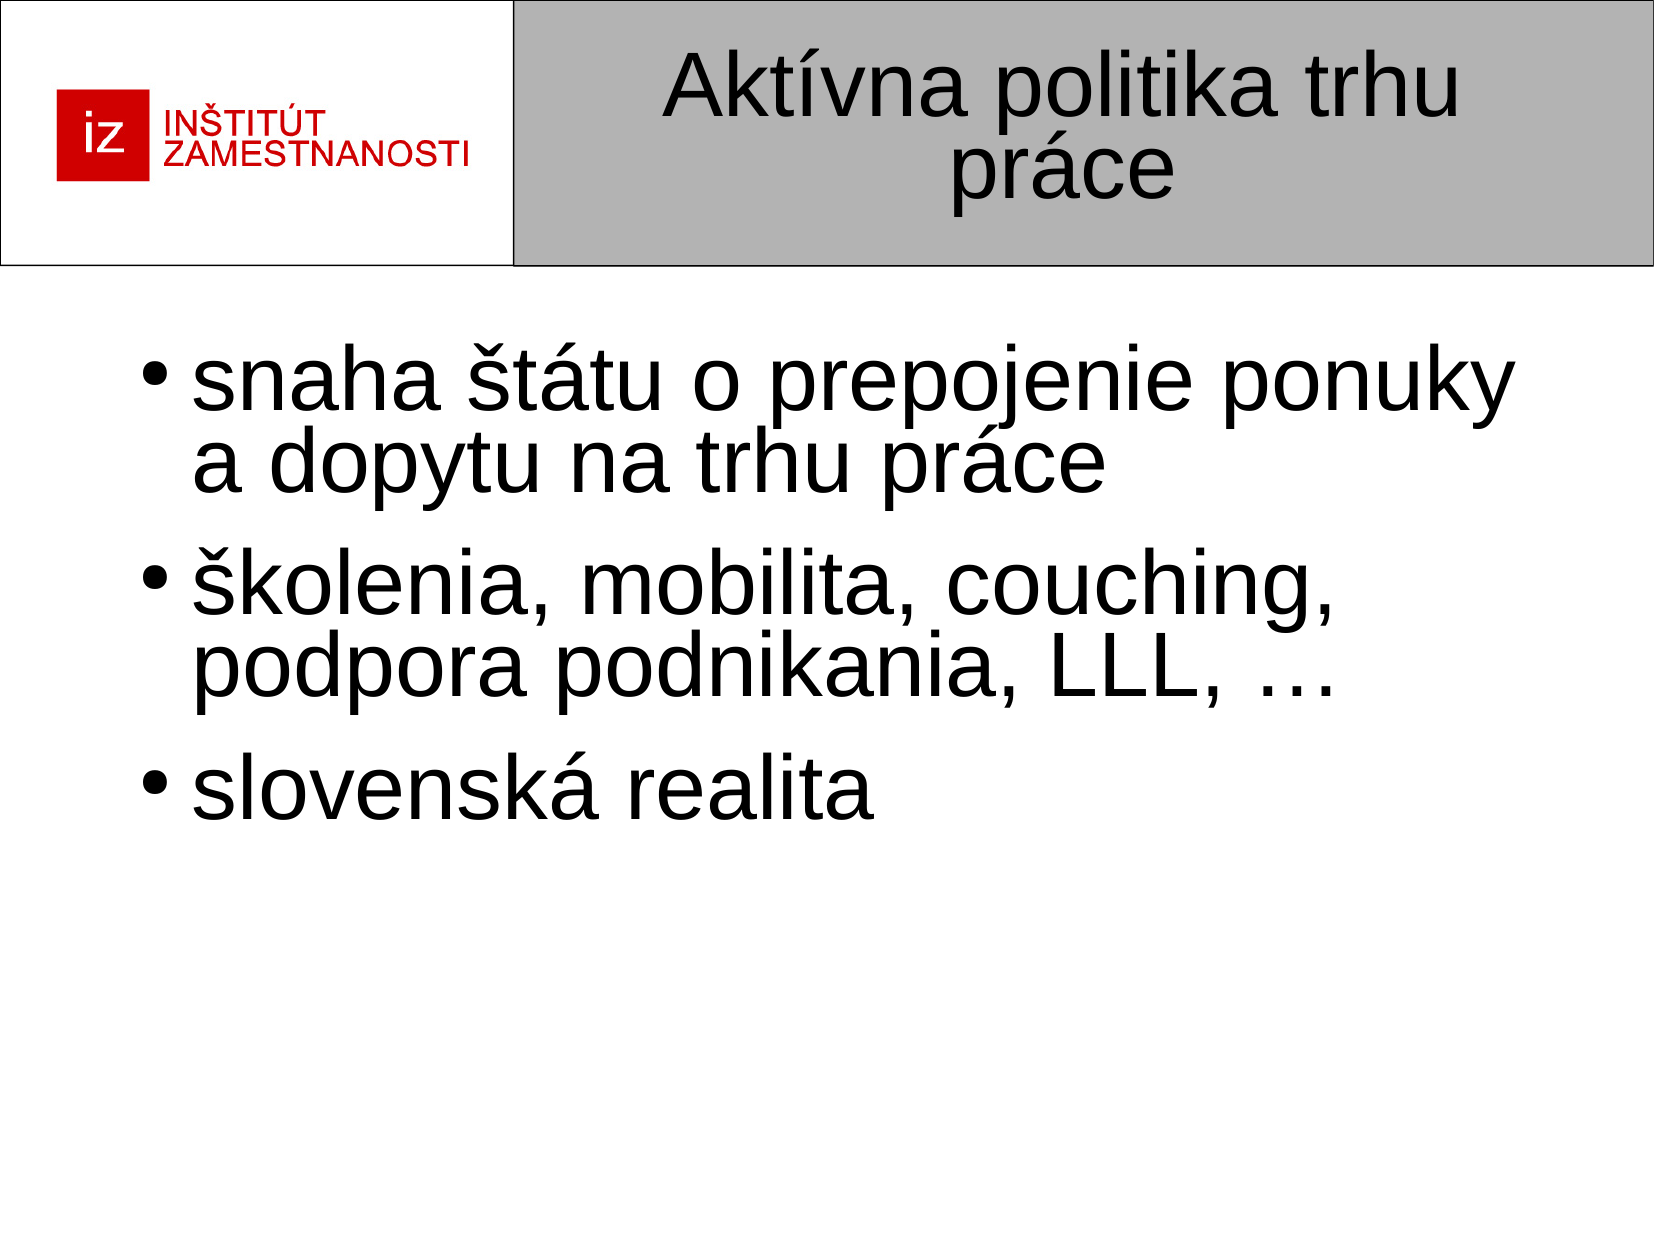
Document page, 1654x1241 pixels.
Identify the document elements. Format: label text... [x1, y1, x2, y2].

picture [5, 8, 512, 257]
list snaha štátu o prepojenie ponuky a dopytu na trhu práce školenia, mobilita, couching, podpora podnikania, LLL, … slovenská realita [121, 344, 1533, 1112]
title Aktívna politika trhu práce [561, 37, 1565, 229]
